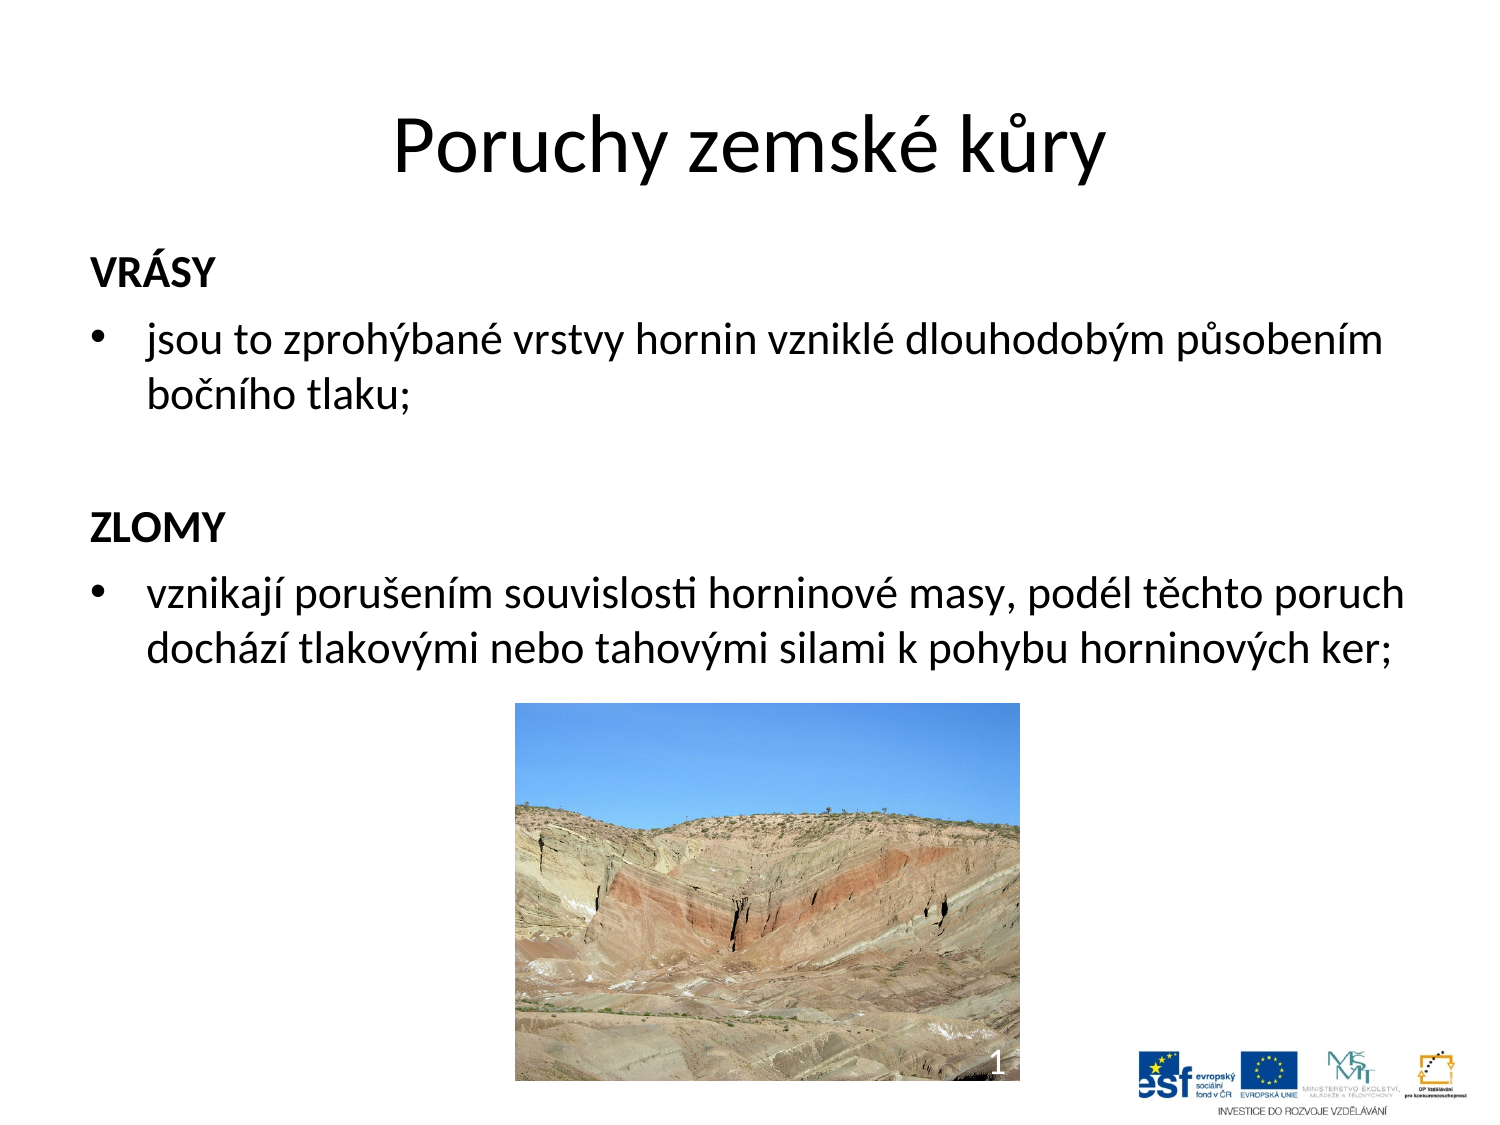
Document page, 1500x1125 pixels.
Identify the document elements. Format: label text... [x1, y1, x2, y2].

list VRÁSY jsou to zprohýbané vrstvy hornin vzniklé dlouhodobým působením bočního tlaku; ZLOMY vznikají porušením souvislosti horninové masy, podél těchto poruch dochází tlakovými nebo tahovými silami k pohybu horninových ker; [75, 234, 1426, 977]
title Poruchy zemské kůry [75, 45, 1426, 233]
text_box 1 [972, 1029, 1032, 1090]
picture [1125, 1035, 1476, 1125]
picture [515, 703, 1020, 1082]
